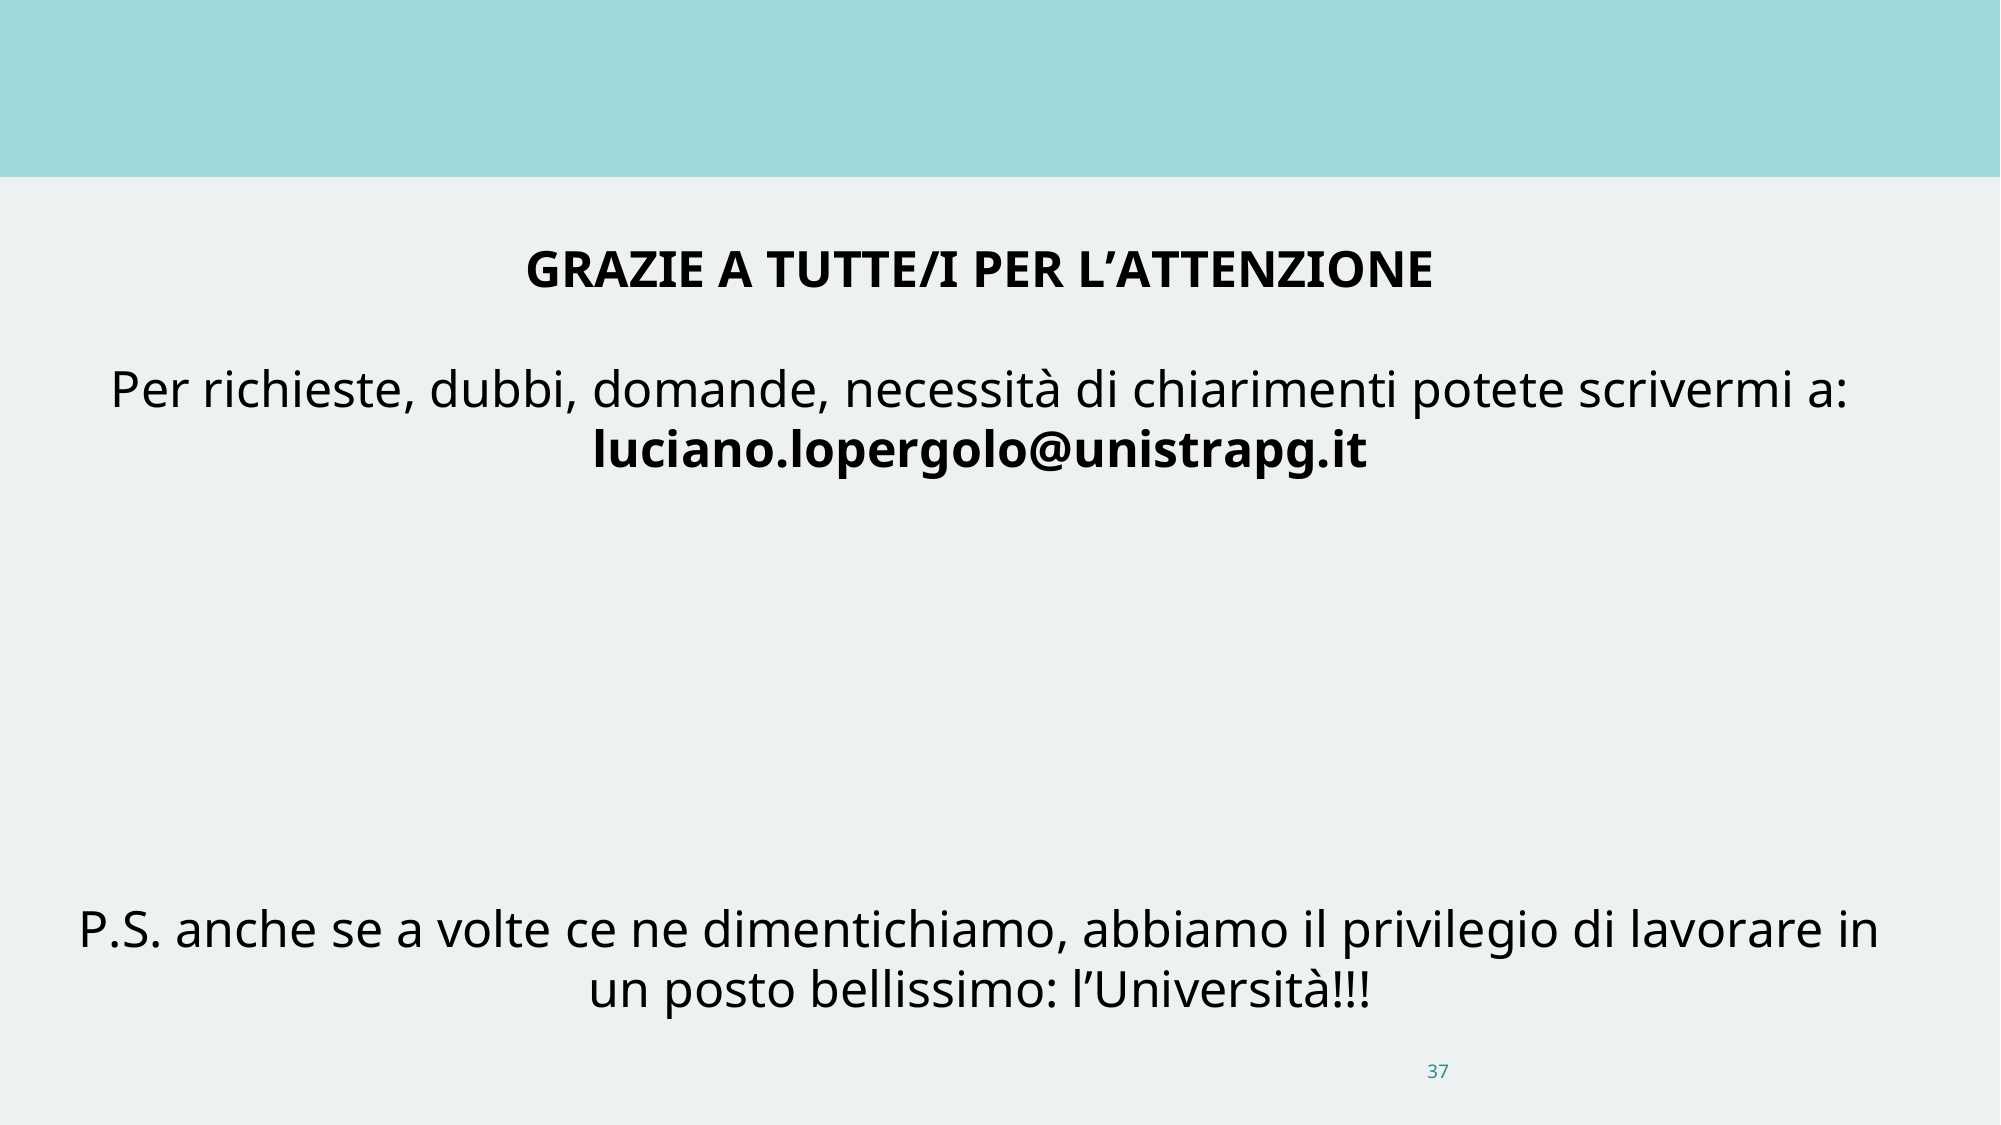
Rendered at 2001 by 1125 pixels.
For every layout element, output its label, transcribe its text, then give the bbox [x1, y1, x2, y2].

text_box GRAZIE A TUTTE/I PER L’ATTENZIONE Per richieste, dubbi, domande, necessità di chiarimenti potete scrivermi a: luciano.lopergolo@unistrapg.it P.S. anche se a volte ce ne dimentichiamo, abbiamo il privilegio di lavorare in un posto bellissimo: l’Università!!! [43, 230, 1918, 1034]
text_box [0, 0, 2000, 177]
text_box [1412, 1042, 1863, 1103]
